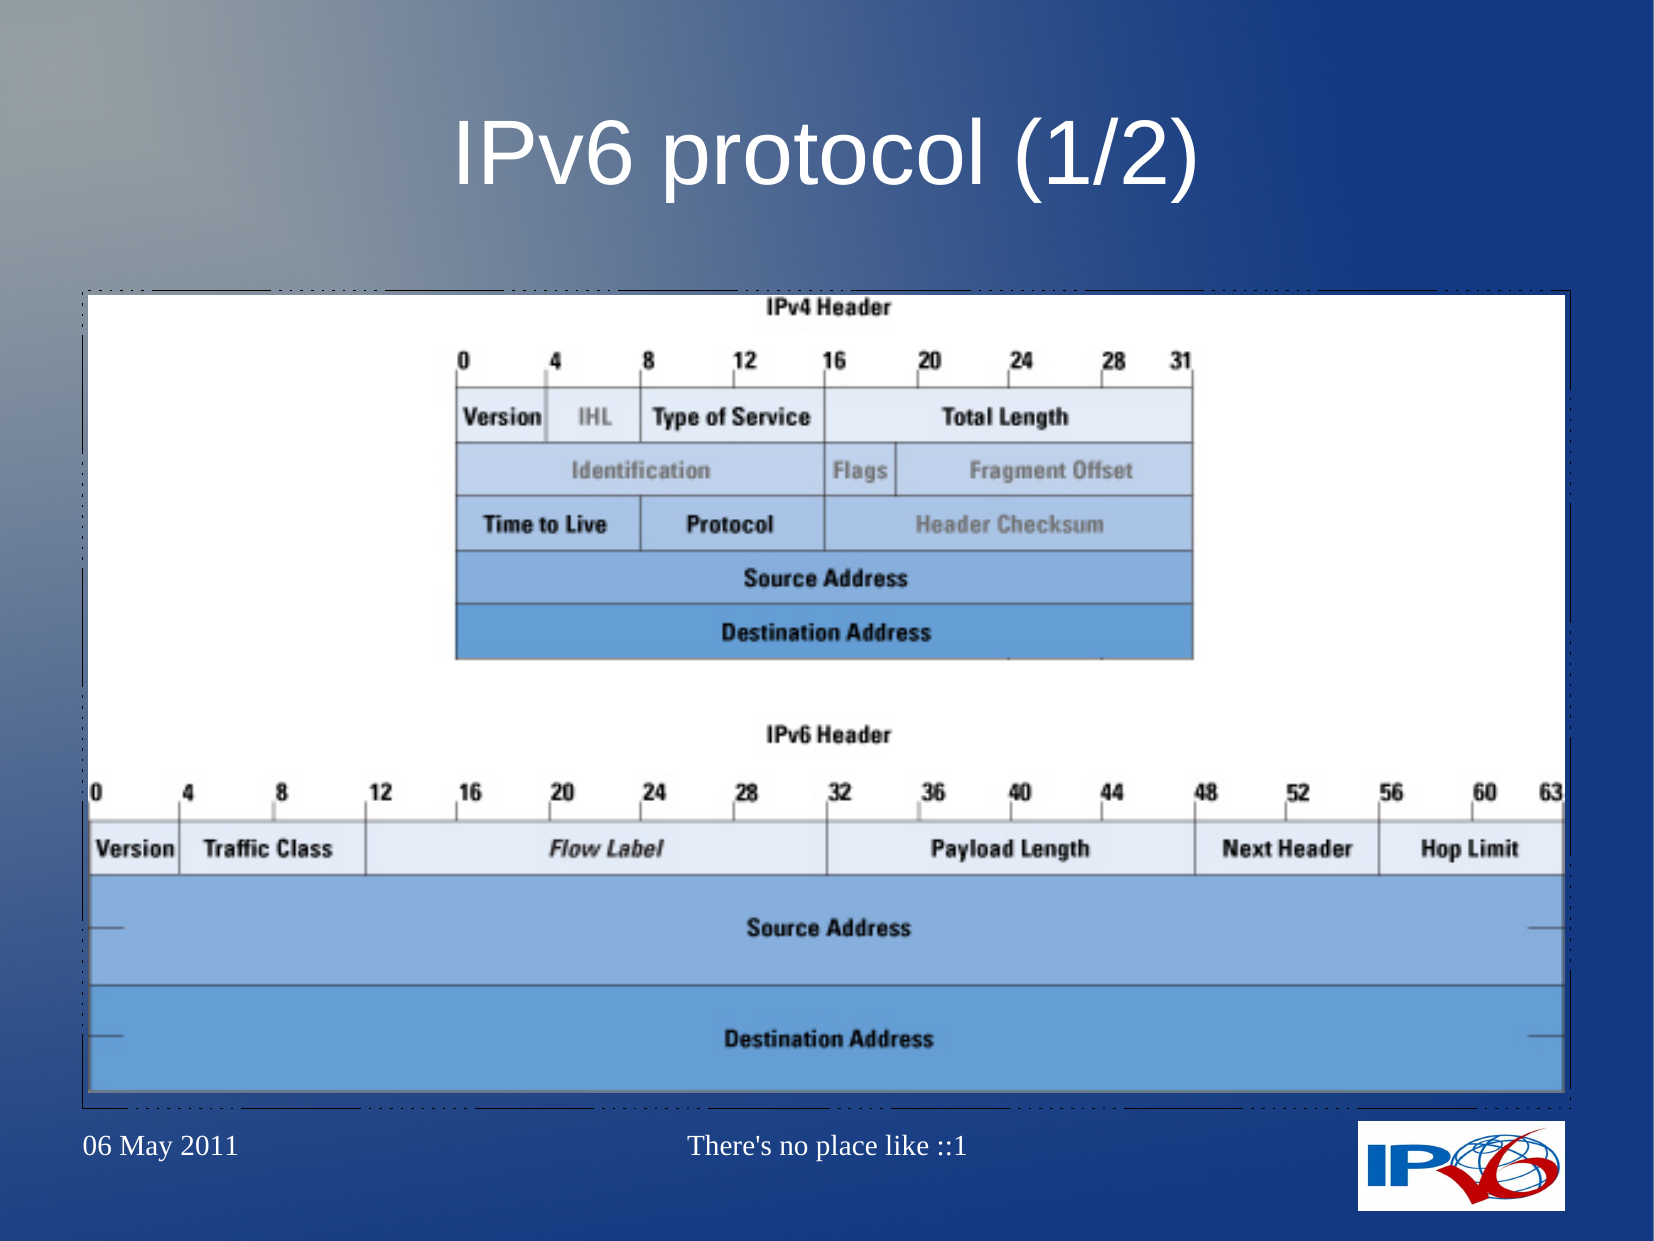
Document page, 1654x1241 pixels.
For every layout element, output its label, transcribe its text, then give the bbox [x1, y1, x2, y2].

picture [0, 0, 1654, 1241]
title IPv6 protocol (1/2) [82, 49, 1571, 257]
list IPng→IPv6 128 bits – 340.282.366.920.938.463.463.374.607.431.768.211.456 IP Hierarchical Address Space Multicast Network Discovery Protocol Stateless Address Autoconfiguration Simpler Header (no checksum, no fragmentation) [82, 290, 1571, 1109]
